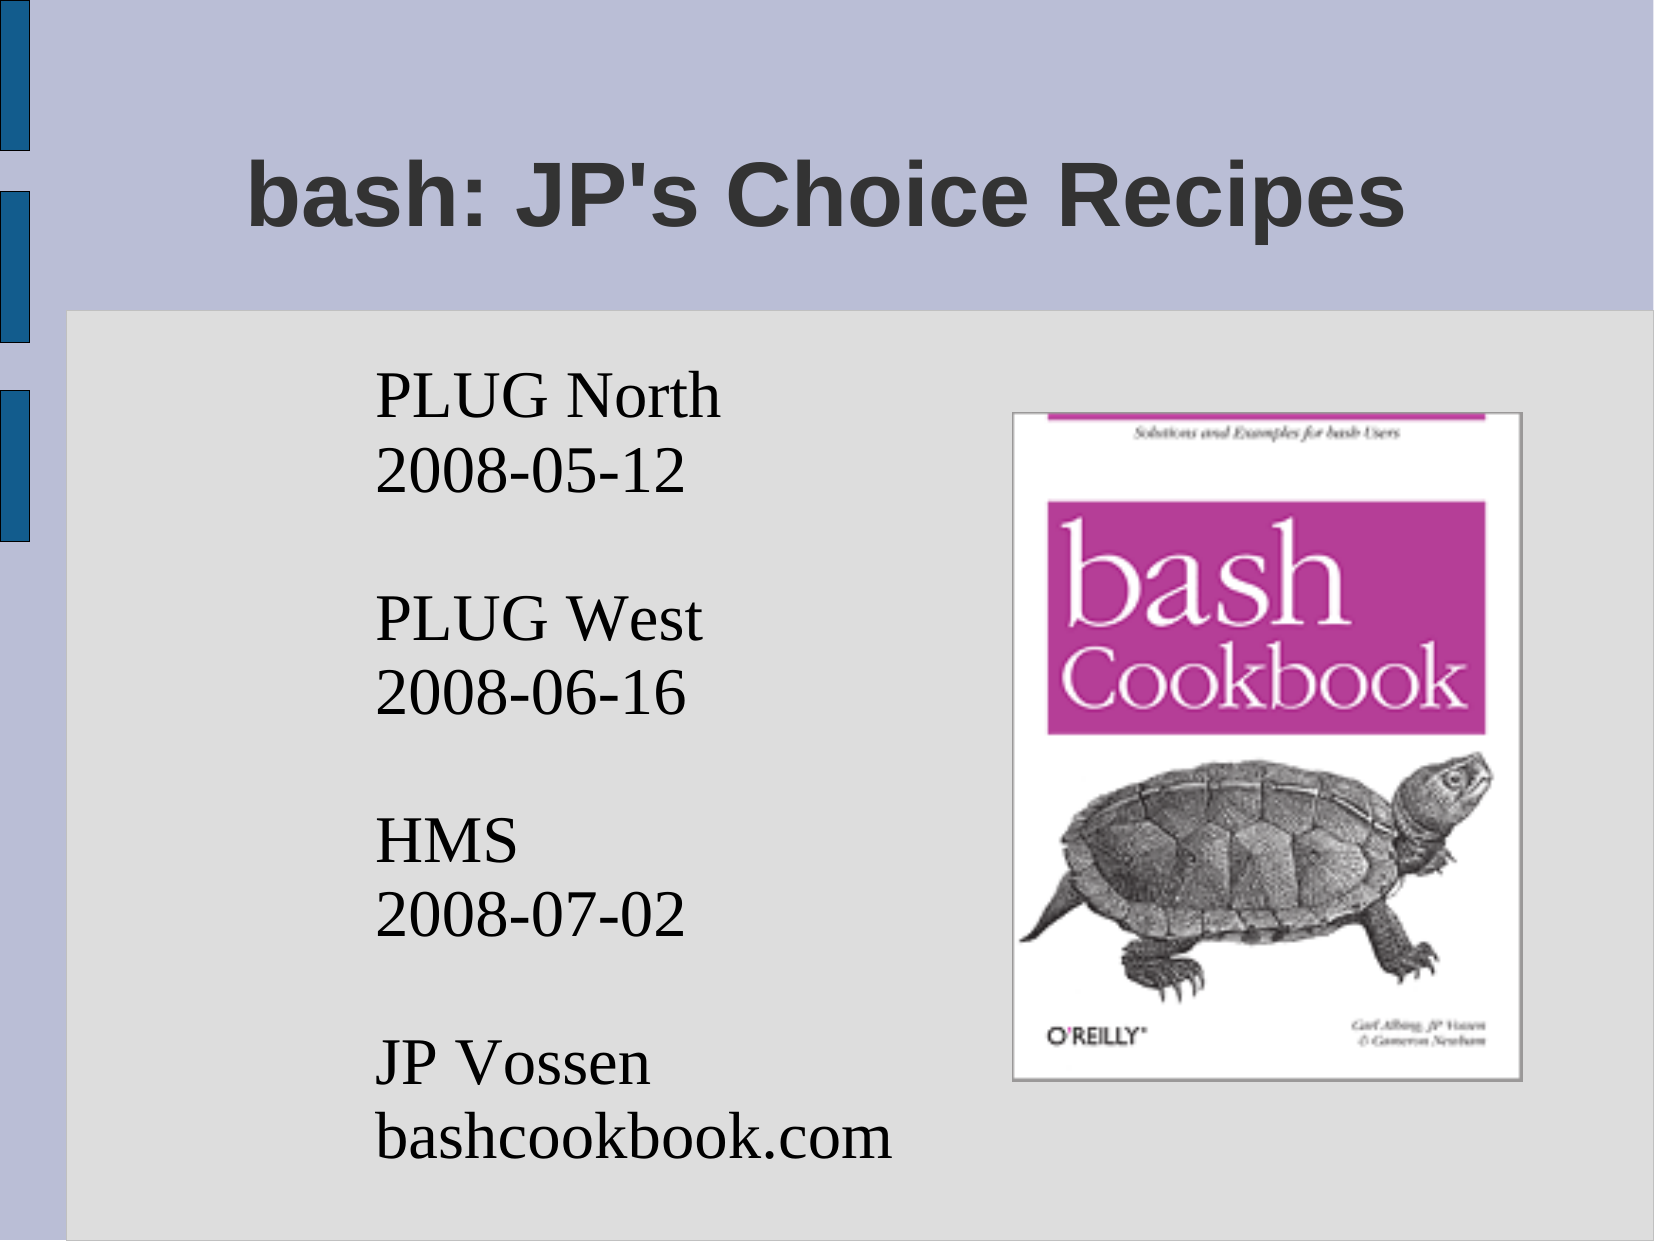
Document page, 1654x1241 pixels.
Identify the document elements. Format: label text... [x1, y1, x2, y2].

subtitle PLUG North 2008-05-12 PLUG West 2008-06-16 HMS 2008-07-02 JP Vossen bashcookbook.com [375, 358, 1079, 1174]
picture [1012, 412, 1523, 1082]
title bash: JP's Choice Recipes [121, 91, 1534, 299]
